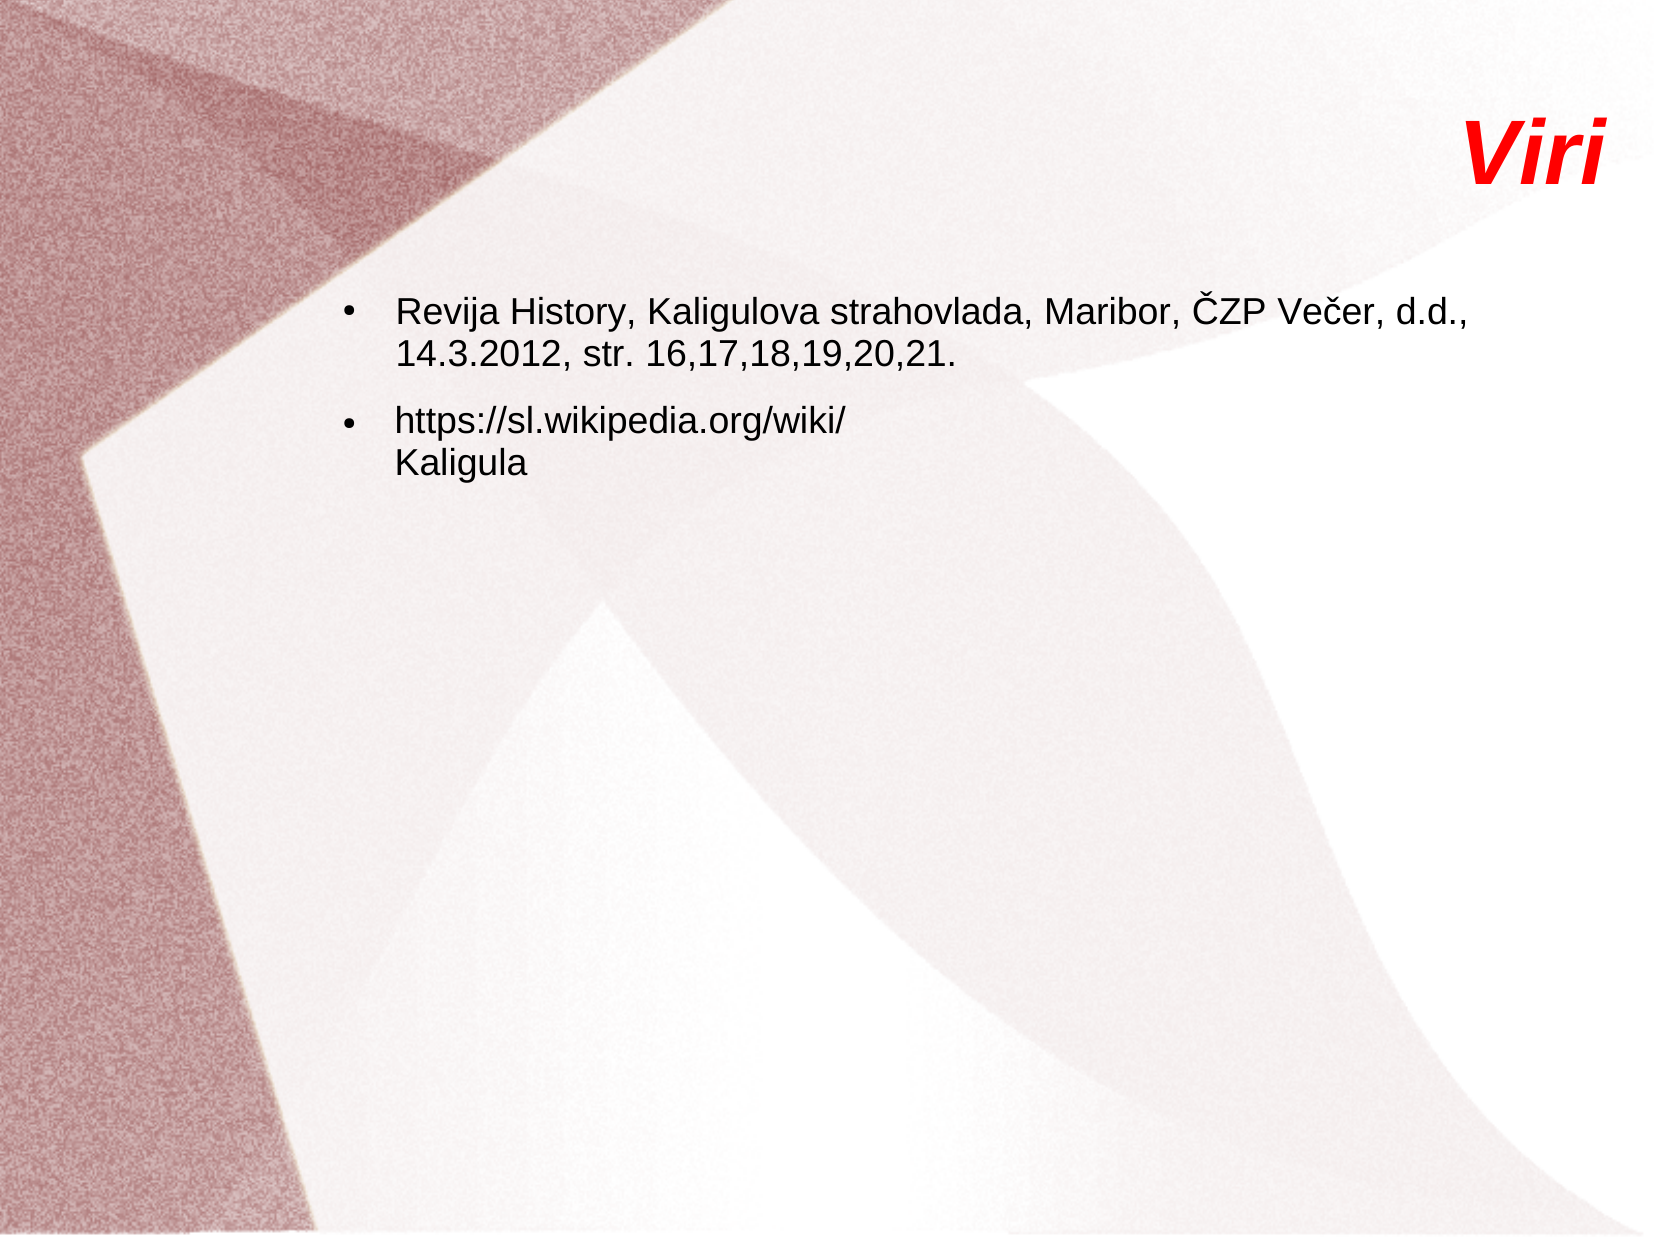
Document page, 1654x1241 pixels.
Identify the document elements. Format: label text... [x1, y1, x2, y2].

title Viri [596, 49, 1607, 257]
text_box https://sl.wikipedia.org/wiki/Kaligula [379, 391, 993, 449]
list Revija History, Kaligulova strahovlada, Maribor, ČZP Večer, d.d., 14.3.2012, str. 16,17,18,19,20,21. [324, 290, 1601, 916]
picture [0, 0, 1654, 1241]
